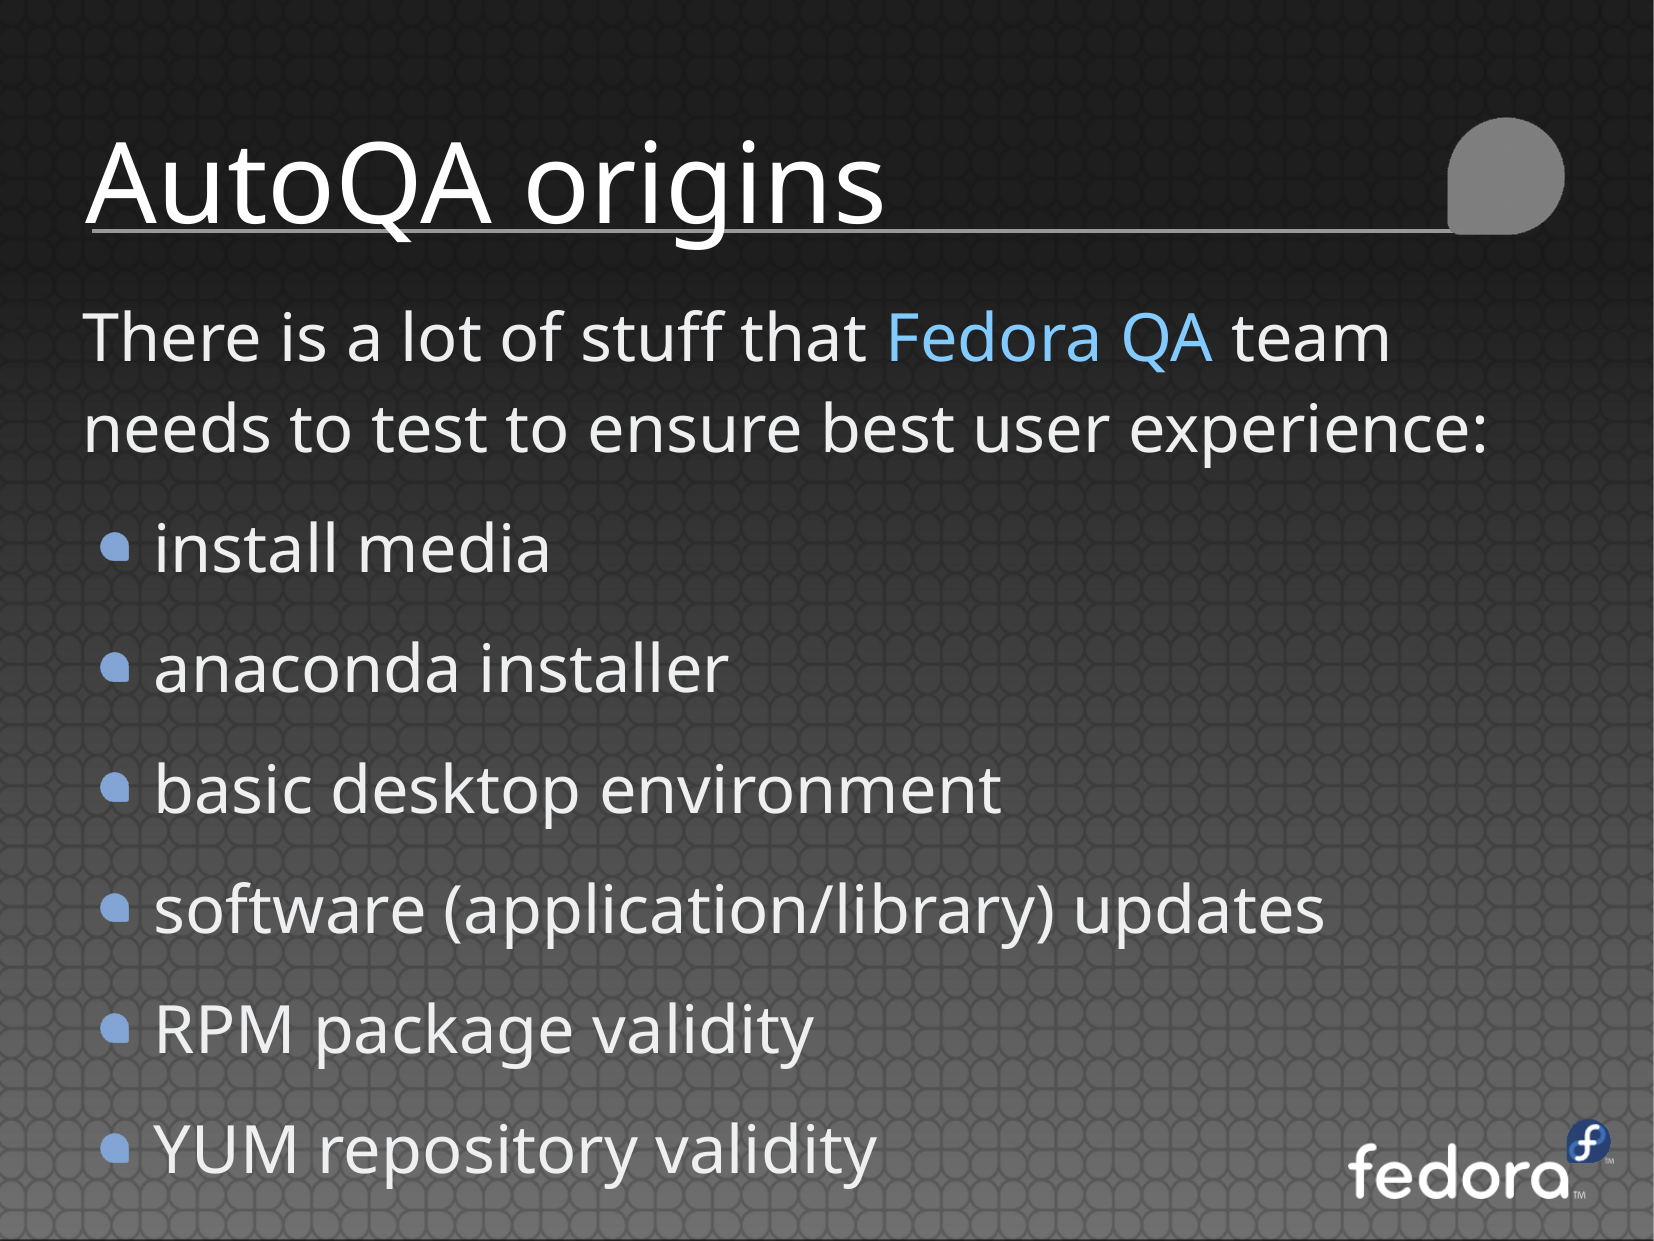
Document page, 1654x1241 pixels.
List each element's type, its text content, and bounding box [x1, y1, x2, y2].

list There is a lot of stuff that Fedora QA team needs to test to ensure best user experience: install media anaconda installer basic desktop environment software (application/library) updates RPM package validity YUM repository validity [82, 290, 1571, 1094]
picture [0, 0, 1654, 1241]
title AutoQA origins [85, 83, 1416, 277]
